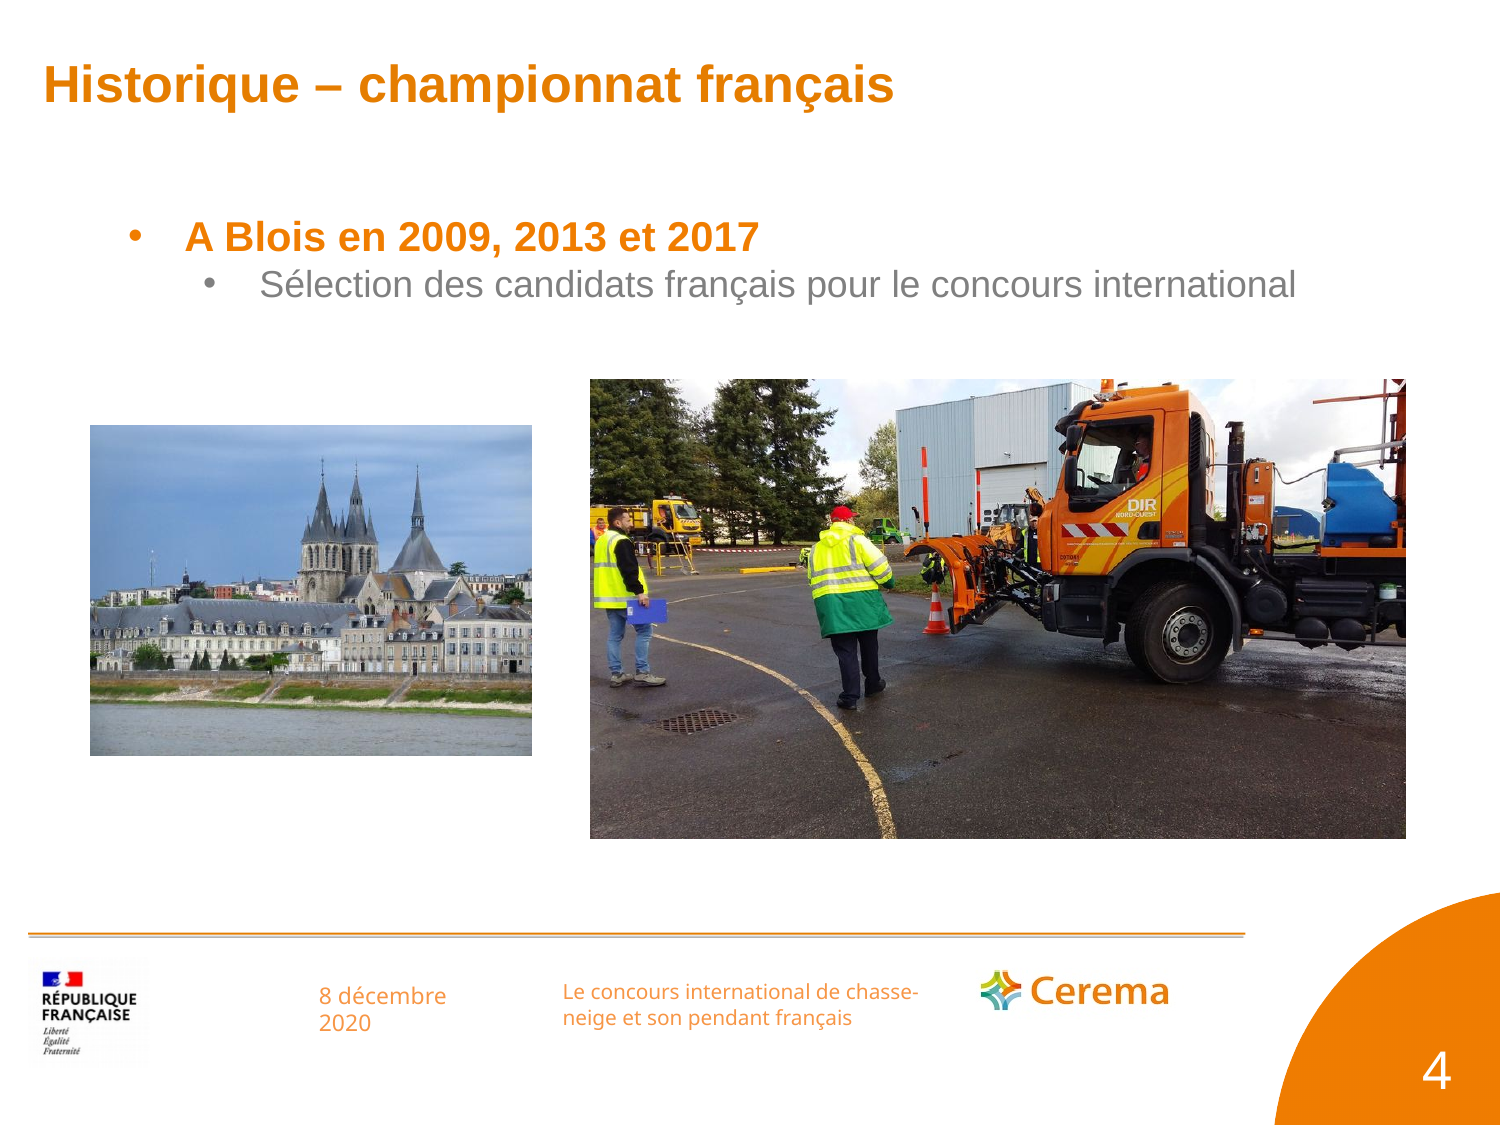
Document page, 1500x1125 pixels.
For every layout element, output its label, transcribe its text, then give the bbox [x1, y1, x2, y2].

picture [90, 425, 532, 756]
picture [960, 954, 1186, 1029]
title Historique – championnat français [28, 6, 1470, 158]
text_box 8 décembre 2020 [311, 974, 497, 1044]
picture [28, 957, 150, 1068]
text_box A Blois en 2009, 2013 et 2017 Sélection des candidats français pour le concours international [120, 202, 1379, 372]
picture [1272, 891, 1500, 1125]
text_box Le concours international de chasse-neige et son pendant français [555, 971, 957, 1037]
picture [590, 379, 1406, 839]
slide_number <numéro> [1407, 1029, 1456, 1116]
